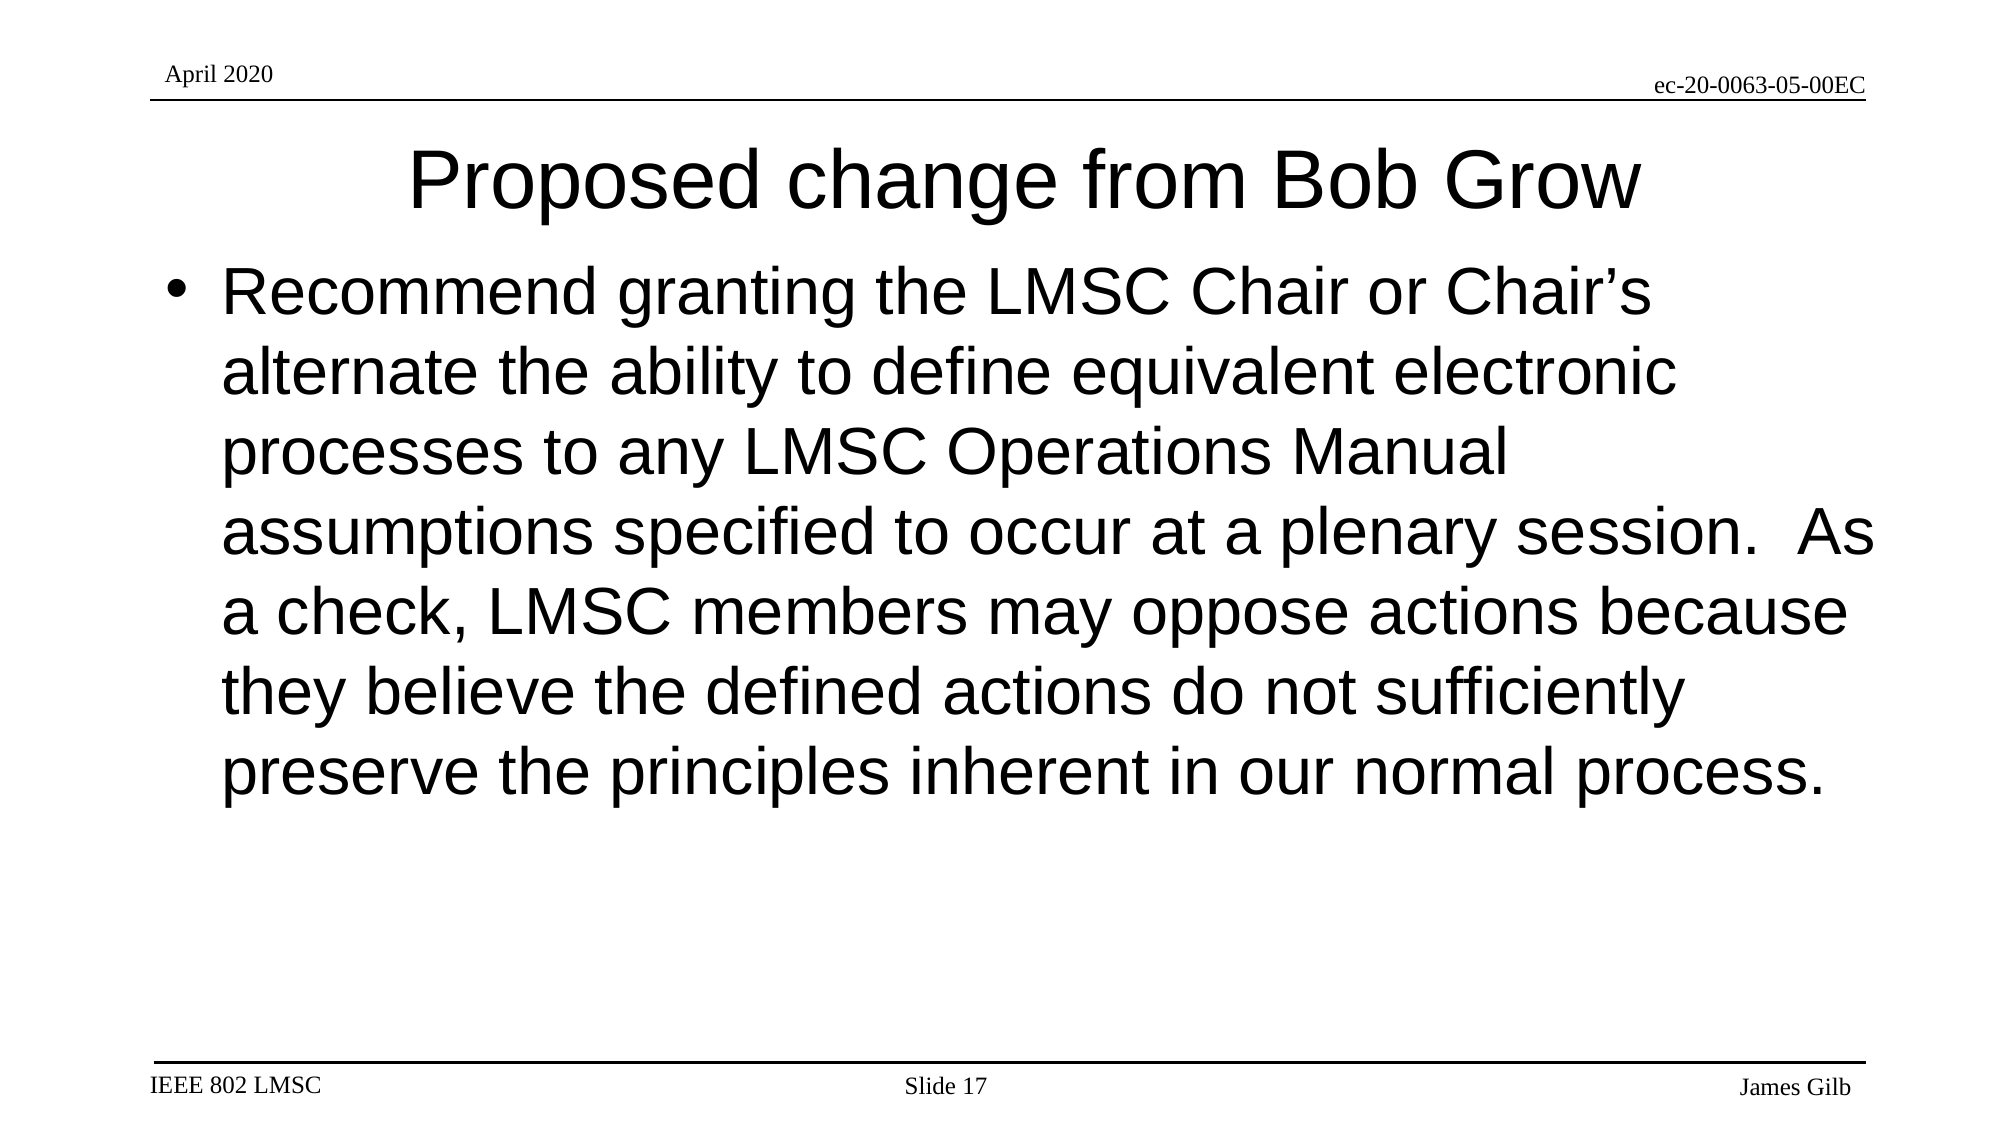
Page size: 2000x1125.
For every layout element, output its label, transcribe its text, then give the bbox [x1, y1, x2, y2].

title Proposed change from Bob Grow [149, 112, 1900, 238]
list Recommend granting the LMSC Chair or Chair’s alternate the ability to define equivalent electronic processes to any LMSC Operations Manual assumptions specified to occur at a plenary session. As a check, LMSC members may oppose actions because they believe the defined actions do not sufficiently preserve the principles inherent in our normal process. [149, 239, 1900, 1051]
